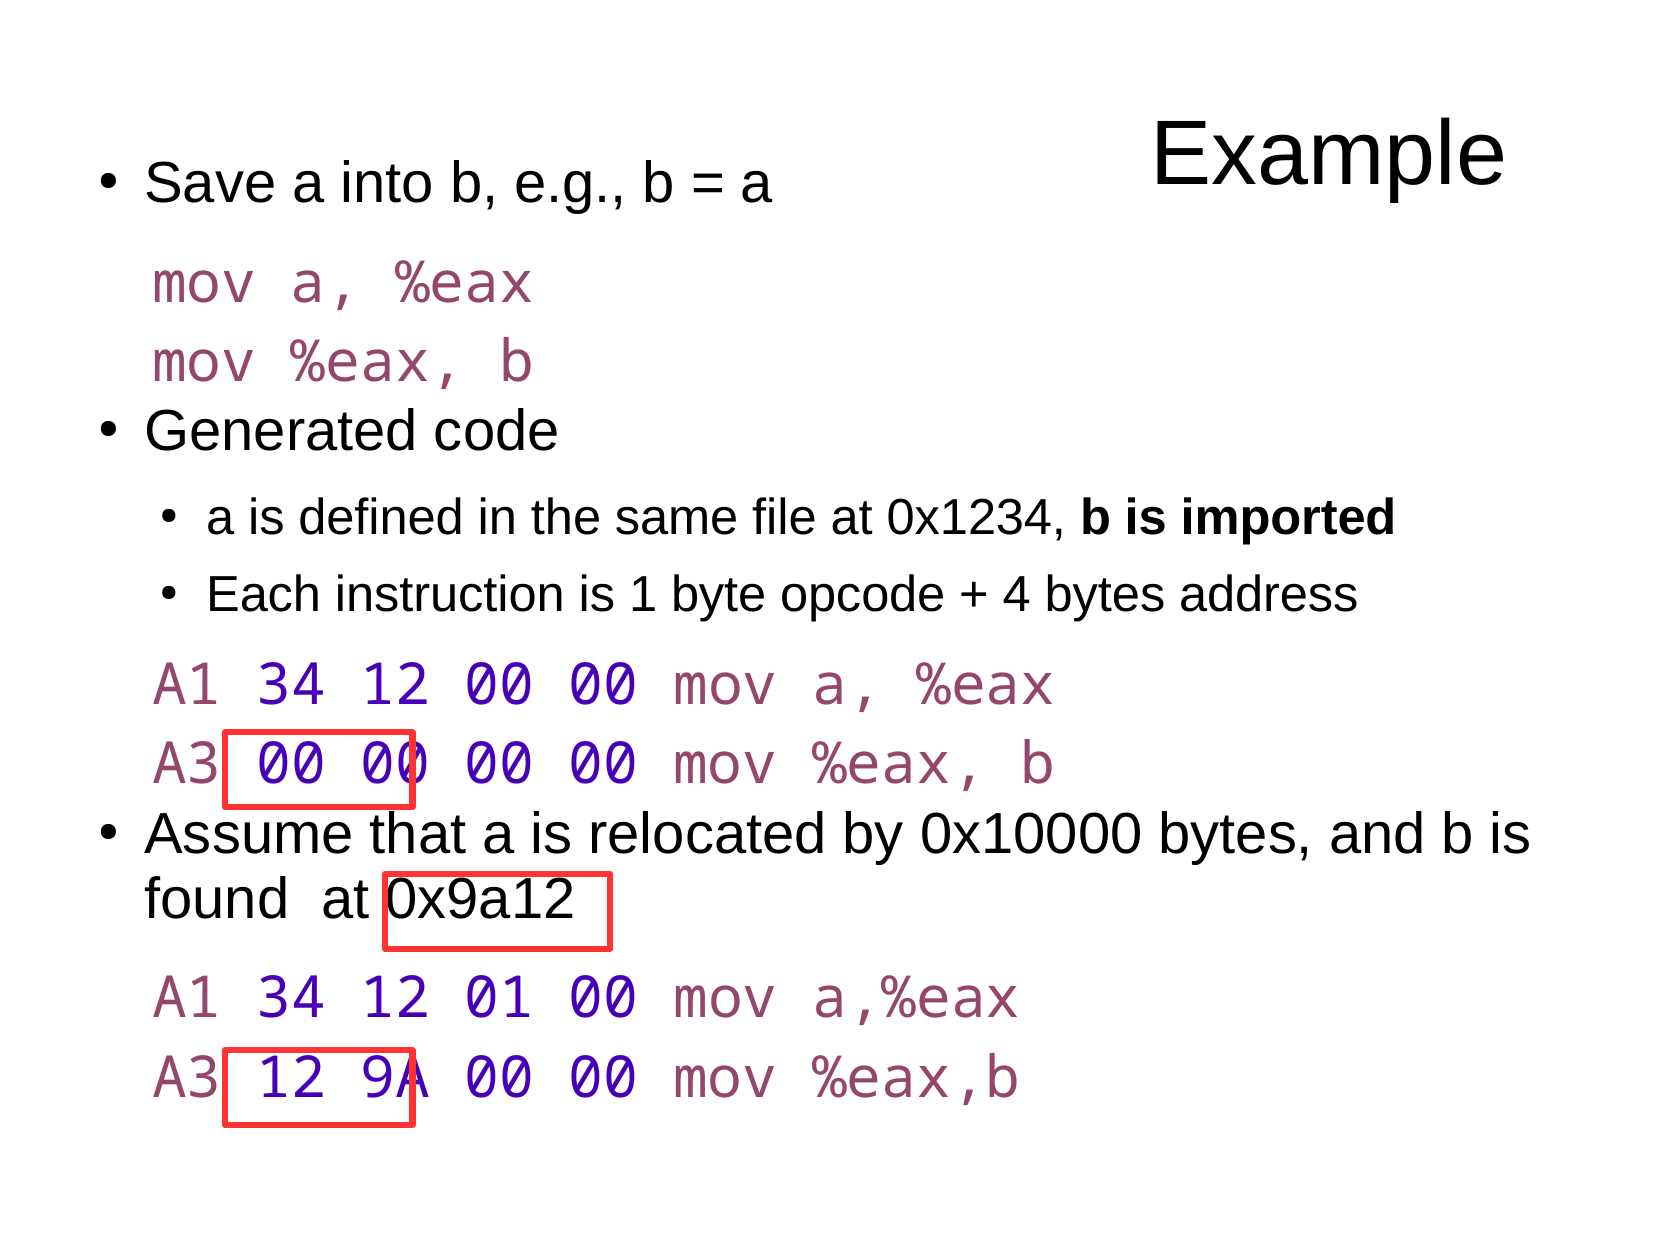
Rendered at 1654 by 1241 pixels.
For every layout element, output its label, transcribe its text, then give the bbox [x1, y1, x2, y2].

title Example [1087, 49, 1571, 150]
list Save a into b, e.g., b = a mov a, %eax mov %eax, b Generated code a is defined in the same file at 0x1234, b is imported Each instruction is 1 byte opcode + 4 bytes address A1 34 12 00 00 mov a, %eax A3 00 00 00 00 mov %eax, b Assume that a is relocated by 0x10000 bytes, and b is found at 0x9a12 A1 34 12 01 00 mov a,%eax A3 12 9A 00 00 mov %eax,b [228, 1053, 409, 1122]
list Save a into b, e.g., b = a mov a, %eax mov %eax, b Generated code a is defined in the same file at 0x1234, b is imported Each instruction is 1 byte opcode + 4 bytes address A1 34 12 00 00 mov a, %eax A3 00 00 00 00 mov %eax, b Assume that a is relocated by 0x10000 bytes, and b is found at 0x9a12 A1 34 12 01 00 mov a,%eax A3 12 9A 00 00 mov %eax,b [82, 150, 1571, 1126]
